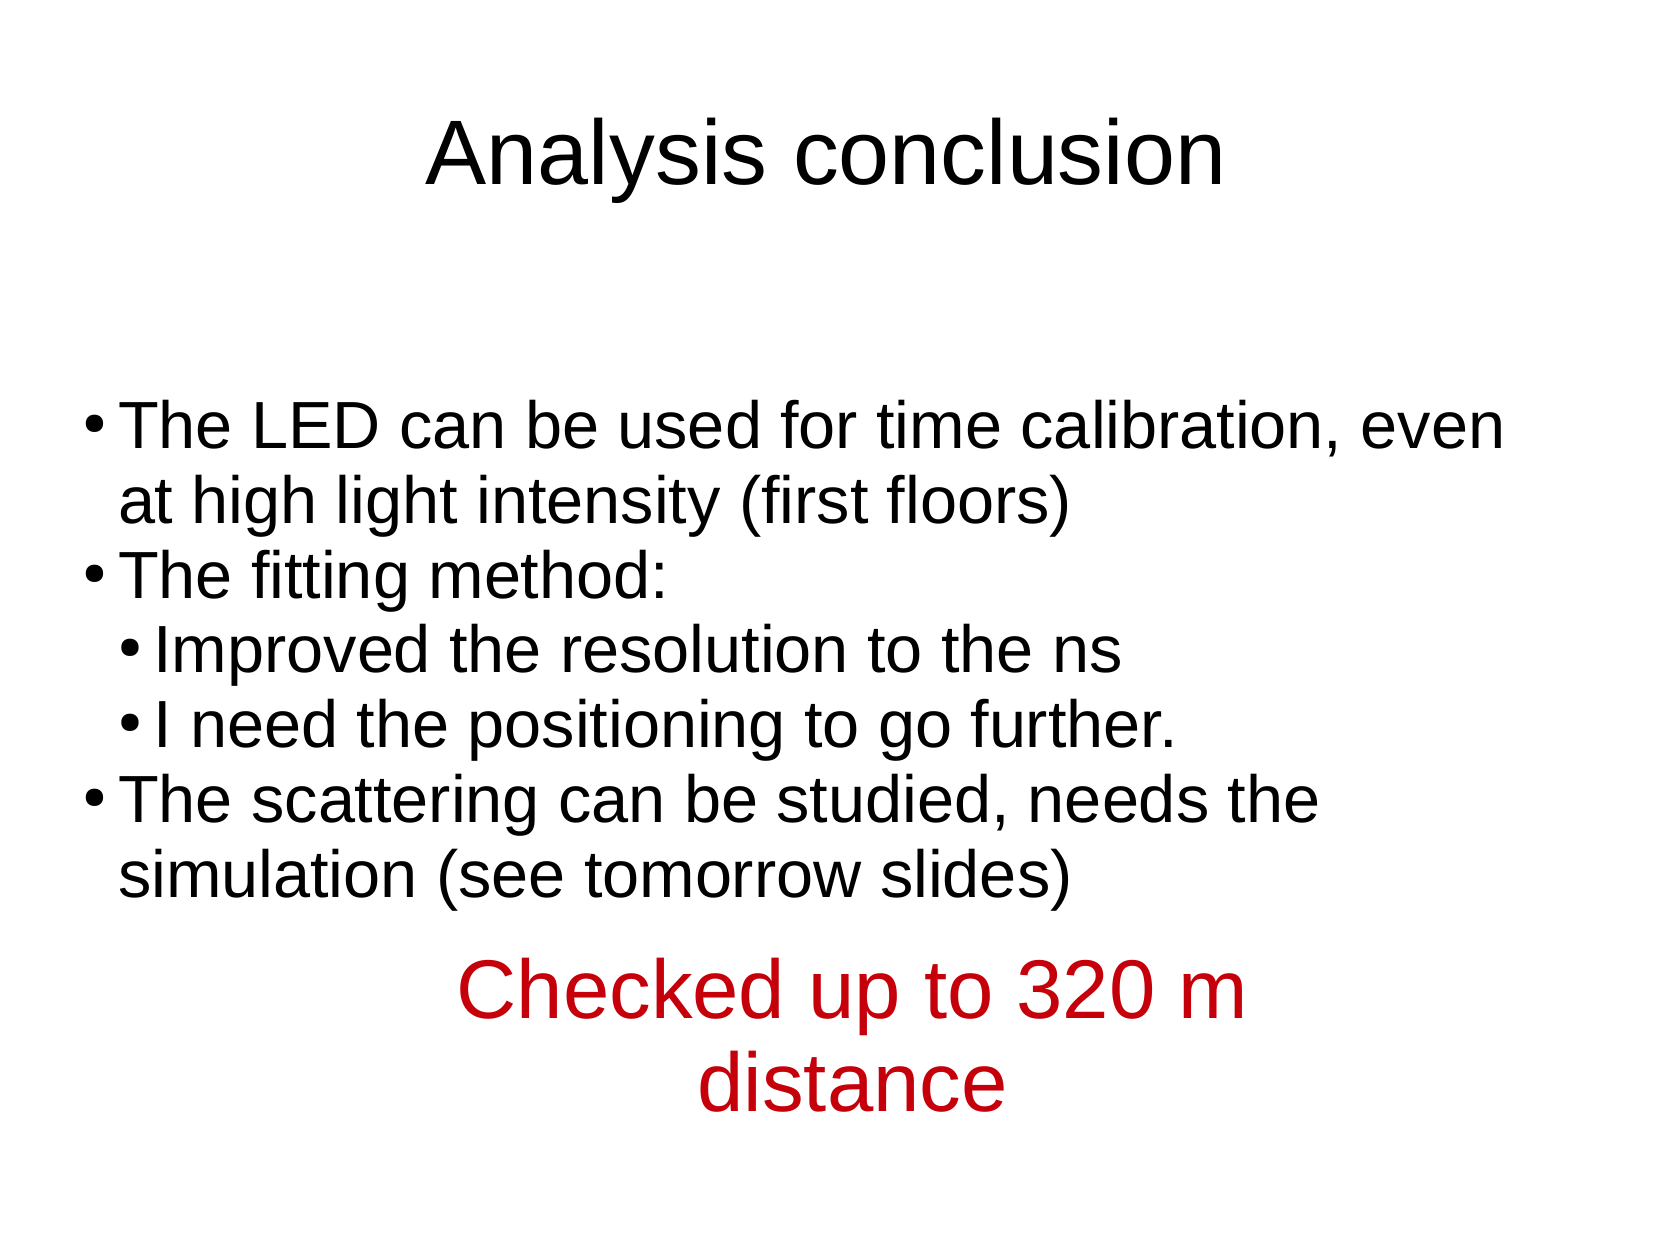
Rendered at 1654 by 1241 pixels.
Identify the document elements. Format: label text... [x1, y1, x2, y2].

text_box Checked up to 320 m distance [418, 935, 1287, 1137]
subtitle The LED can be used for time calibration, even at high light intensity (first floors) The fitting method: Improved the resolution to the ns I need the positioning to go further. The scattering can be studied, needs the simulation (see tomorrow slides) [82, 290, 1571, 1010]
title Analysis conclusion [82, 49, 1571, 257]
